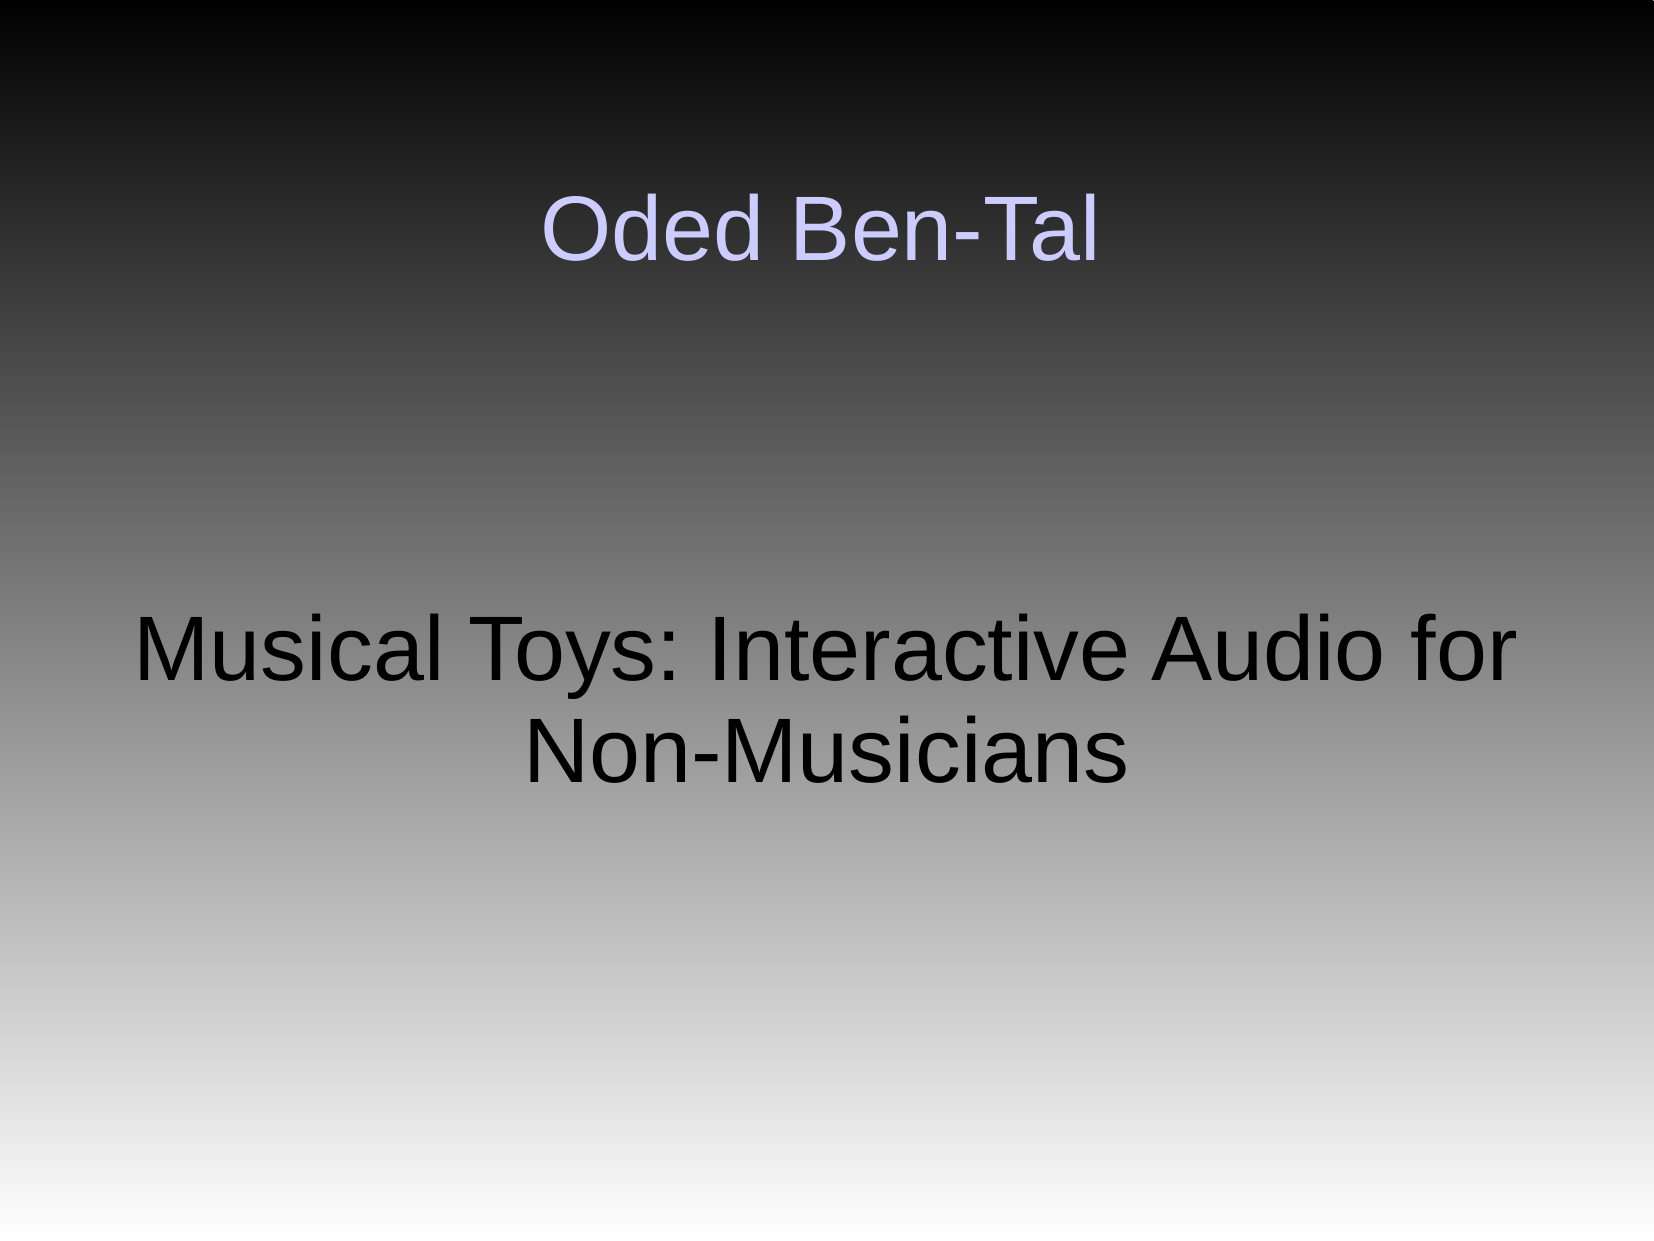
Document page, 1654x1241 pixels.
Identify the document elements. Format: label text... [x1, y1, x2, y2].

subtitle Musical Toys: Interactive Audio for Non-Musicians [82, 297, 1571, 1102]
title Oded Ben-Tal [76, 132, 1565, 325]
